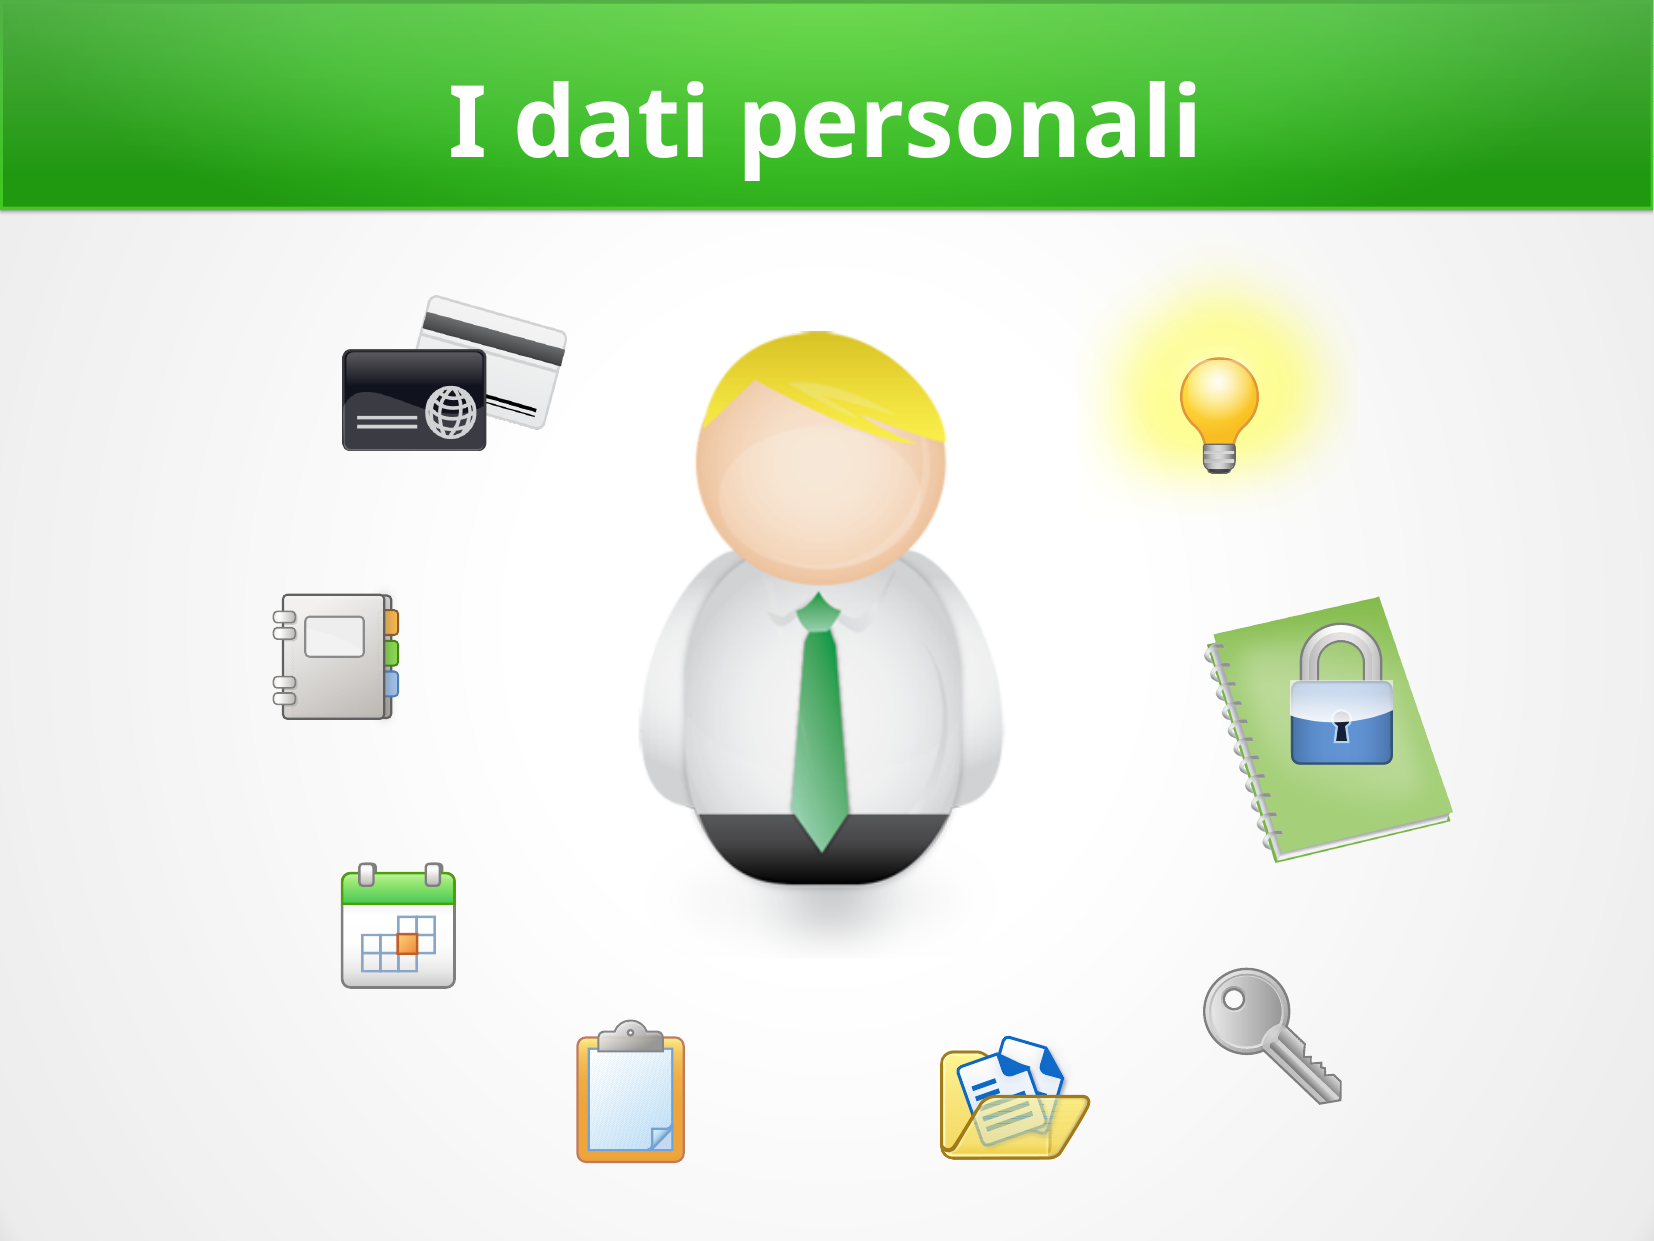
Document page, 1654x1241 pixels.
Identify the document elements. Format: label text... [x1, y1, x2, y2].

picture [552, 1013, 709, 1170]
picture [1192, 956, 1351, 1115]
picture [1077, 236, 1359, 518]
picture [342, 295, 567, 451]
picture [257, 578, 414, 735]
title I dati personali [82, 47, 1571, 189]
picture [1204, 593, 1453, 863]
picture [932, 1015, 1099, 1182]
picture [582, 282, 1072, 958]
picture [318, 846, 477, 1004]
